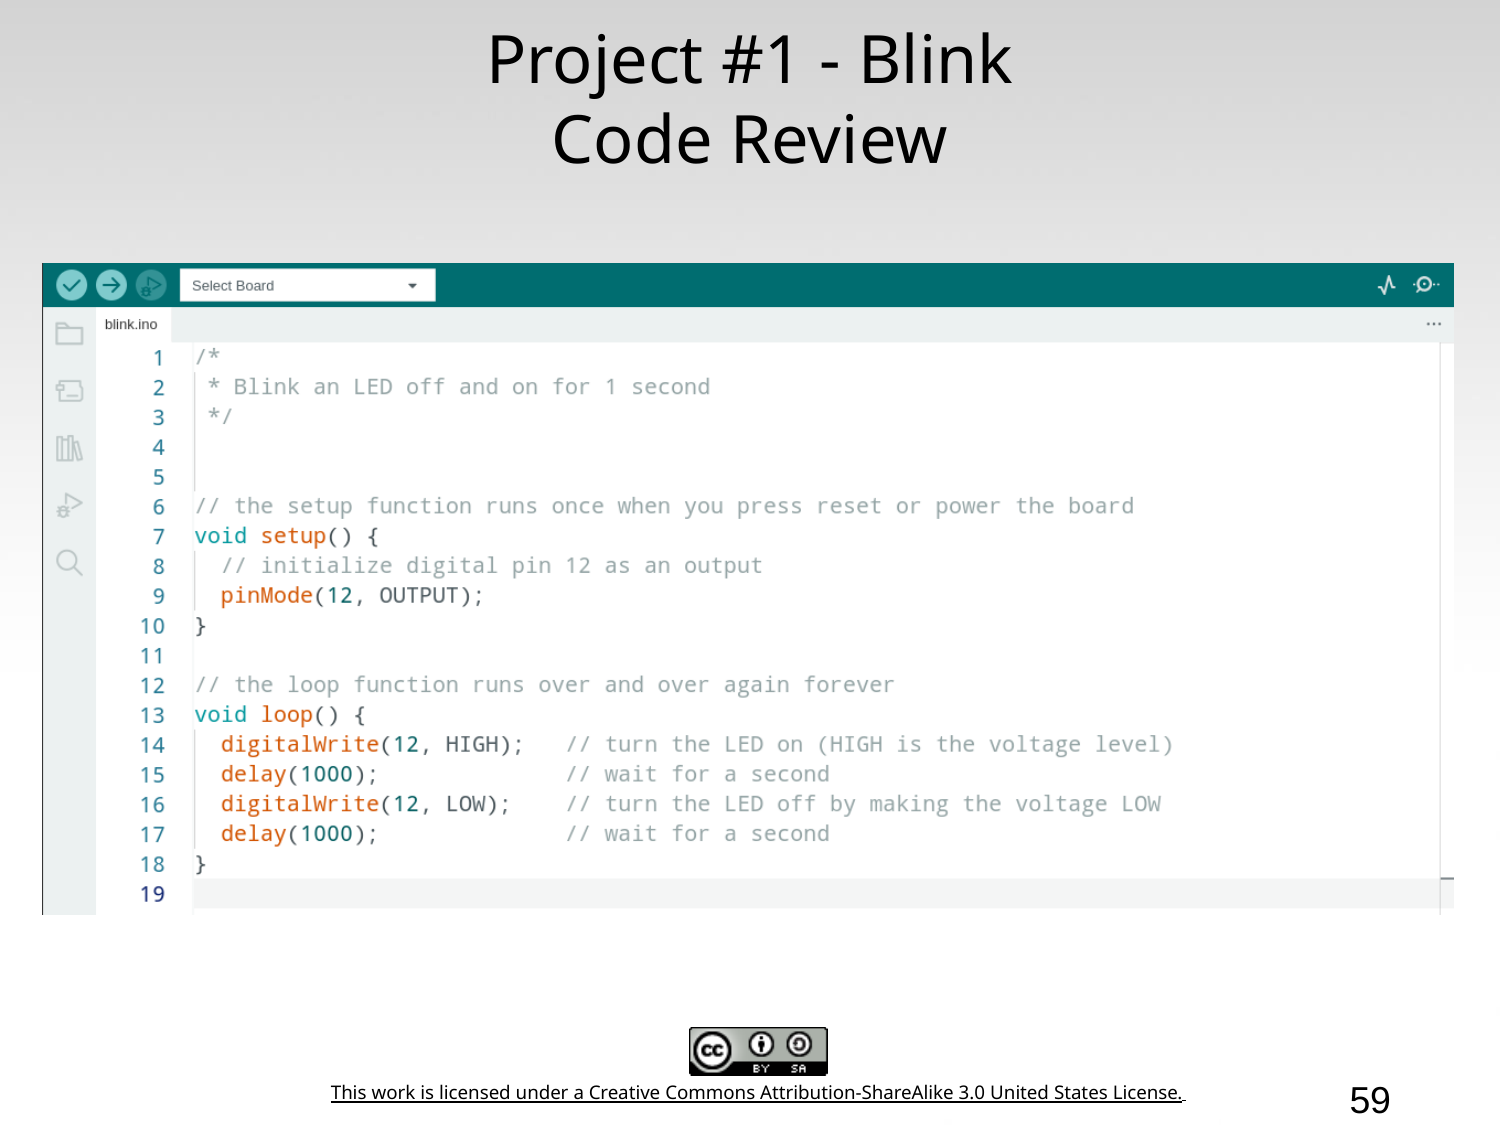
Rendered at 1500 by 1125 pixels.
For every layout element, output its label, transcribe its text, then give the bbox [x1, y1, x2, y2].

title Project #1 - Blink Code Review [112, 2, 1388, 190]
picture [0, 0, 1500, 1125]
